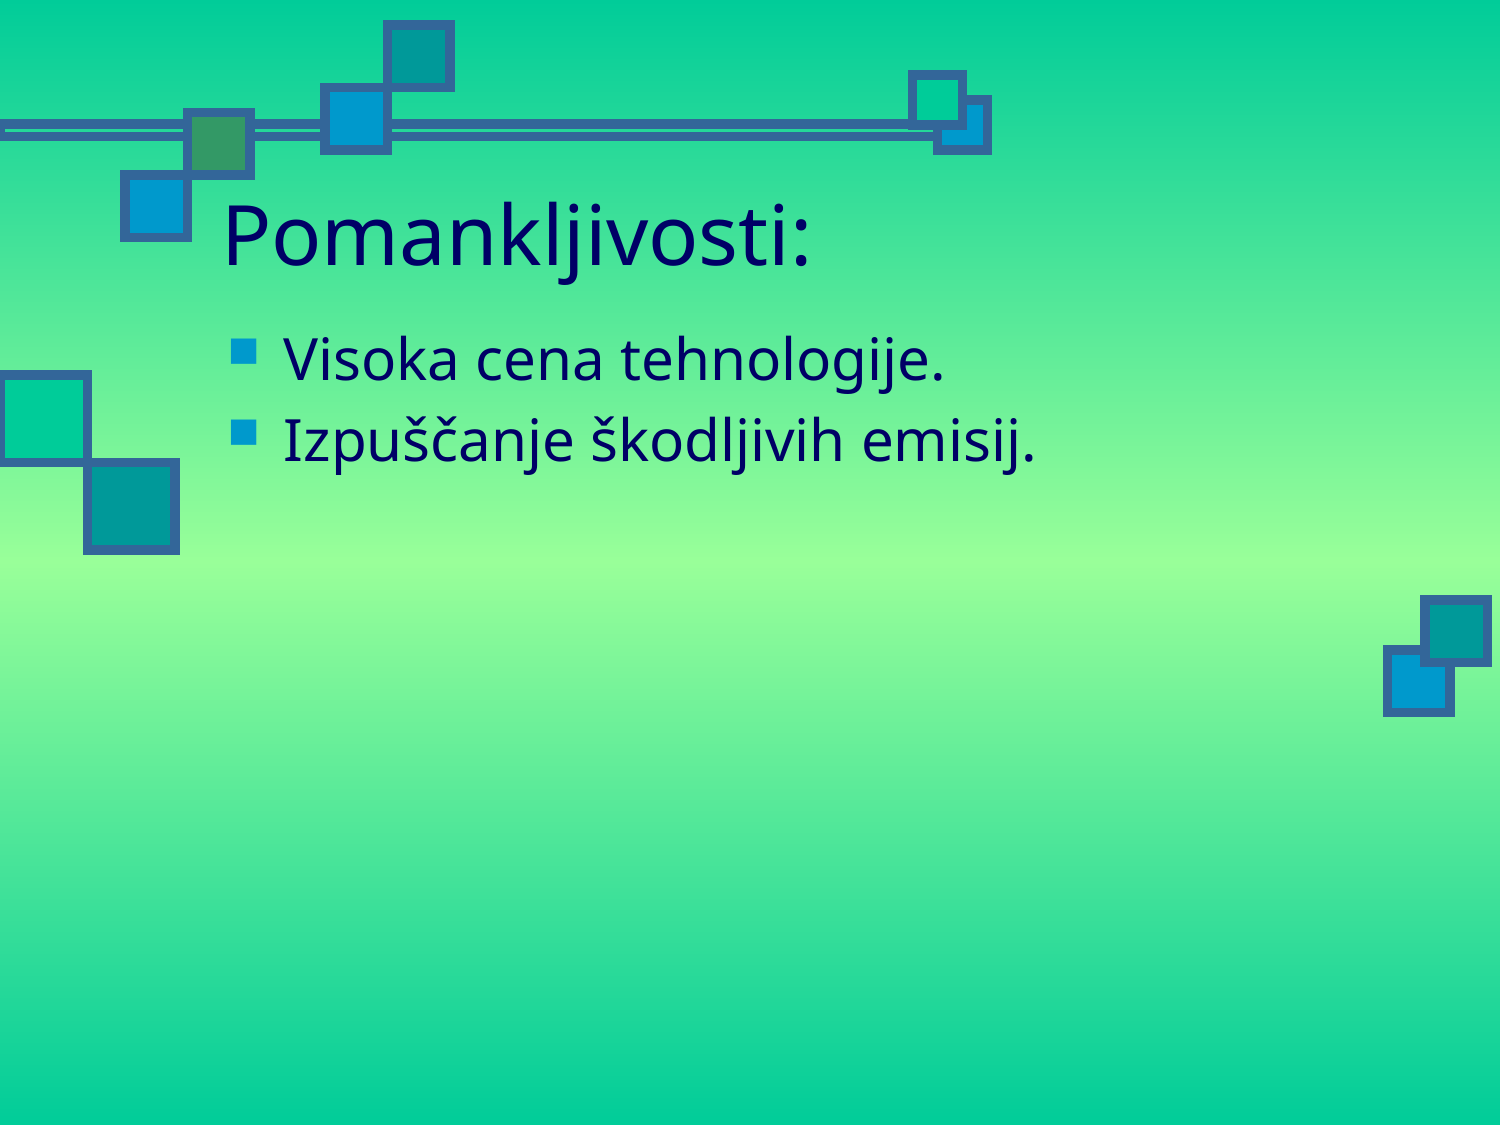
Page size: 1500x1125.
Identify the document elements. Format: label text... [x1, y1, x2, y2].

title Pomankljivosti: [206, 113, 1369, 352]
list Visoka cena tehnologije. Izpuščanje škodljivih emisij. [212, 314, 1375, 1013]
